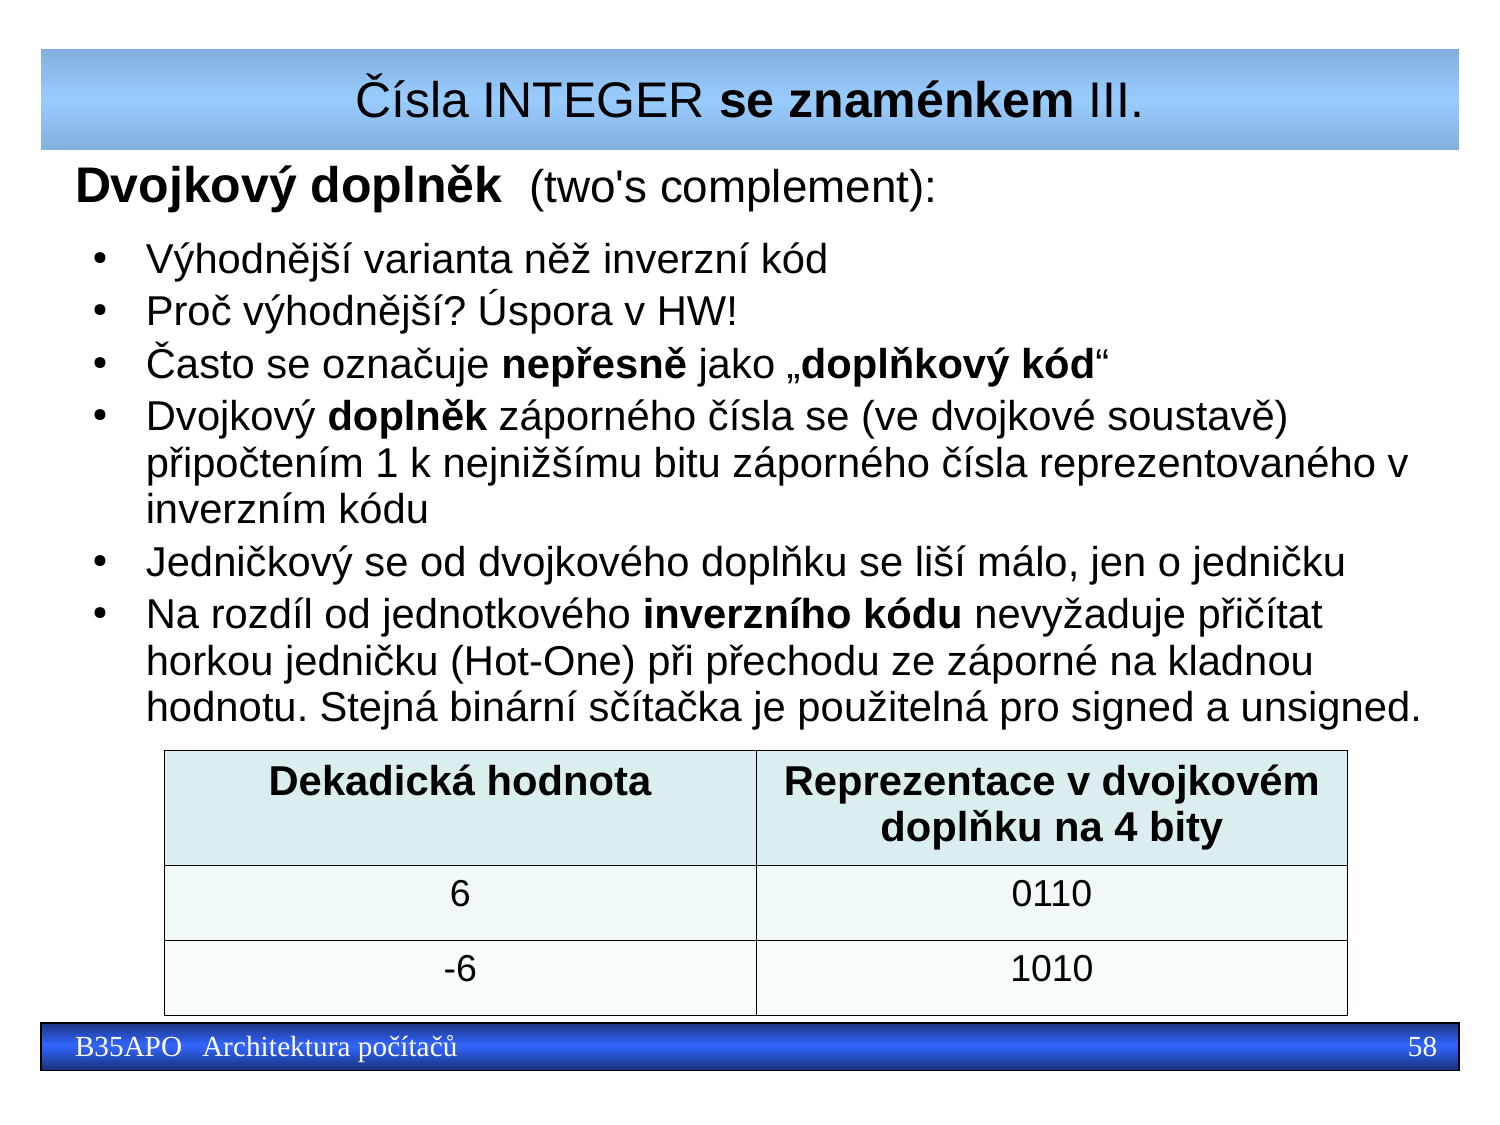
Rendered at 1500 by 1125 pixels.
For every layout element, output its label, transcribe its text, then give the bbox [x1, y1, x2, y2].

table_header Dekadická hodnota [165, 751, 756, 865]
title Čísla INTEGER se znaménkem III. [41, 49, 1459, 150]
table_cell 6 [165, 866, 756, 940]
table_cell 1010 [757, 941, 1347, 1015]
list Dvojkový doplněk (two's complement): Výhodnější varianta něž inverzní kód Proč výhodnější? Úspora v HW! Často se označuje nepřesně jako „doplňkový kód“ Dvojkový doplněk záporného čísla se (ve dvojkové soustavě) připočtením 1 k nejnižšímu bitu záporného čísla reprezentovaného v inverzním kódu Jedničkový se od dvojkového doplňku se liší málo, jen o jedničku Na rozdíl od jednotkového inverzního kódu nevyžaduje přičítat horkou jedničku (Hot-One) při přechodu ze záporné na kladnou hodnotu. Stejná binární sčítačka je použitelná pro signed a unsigned. [75, 157, 1426, 738]
table_cell -6 [165, 941, 756, 1015]
table_header Reprezentace v dvojkovém doplňku na 4 bity [757, 751, 1347, 865]
table_cell 0110 [757, 866, 1347, 940]
